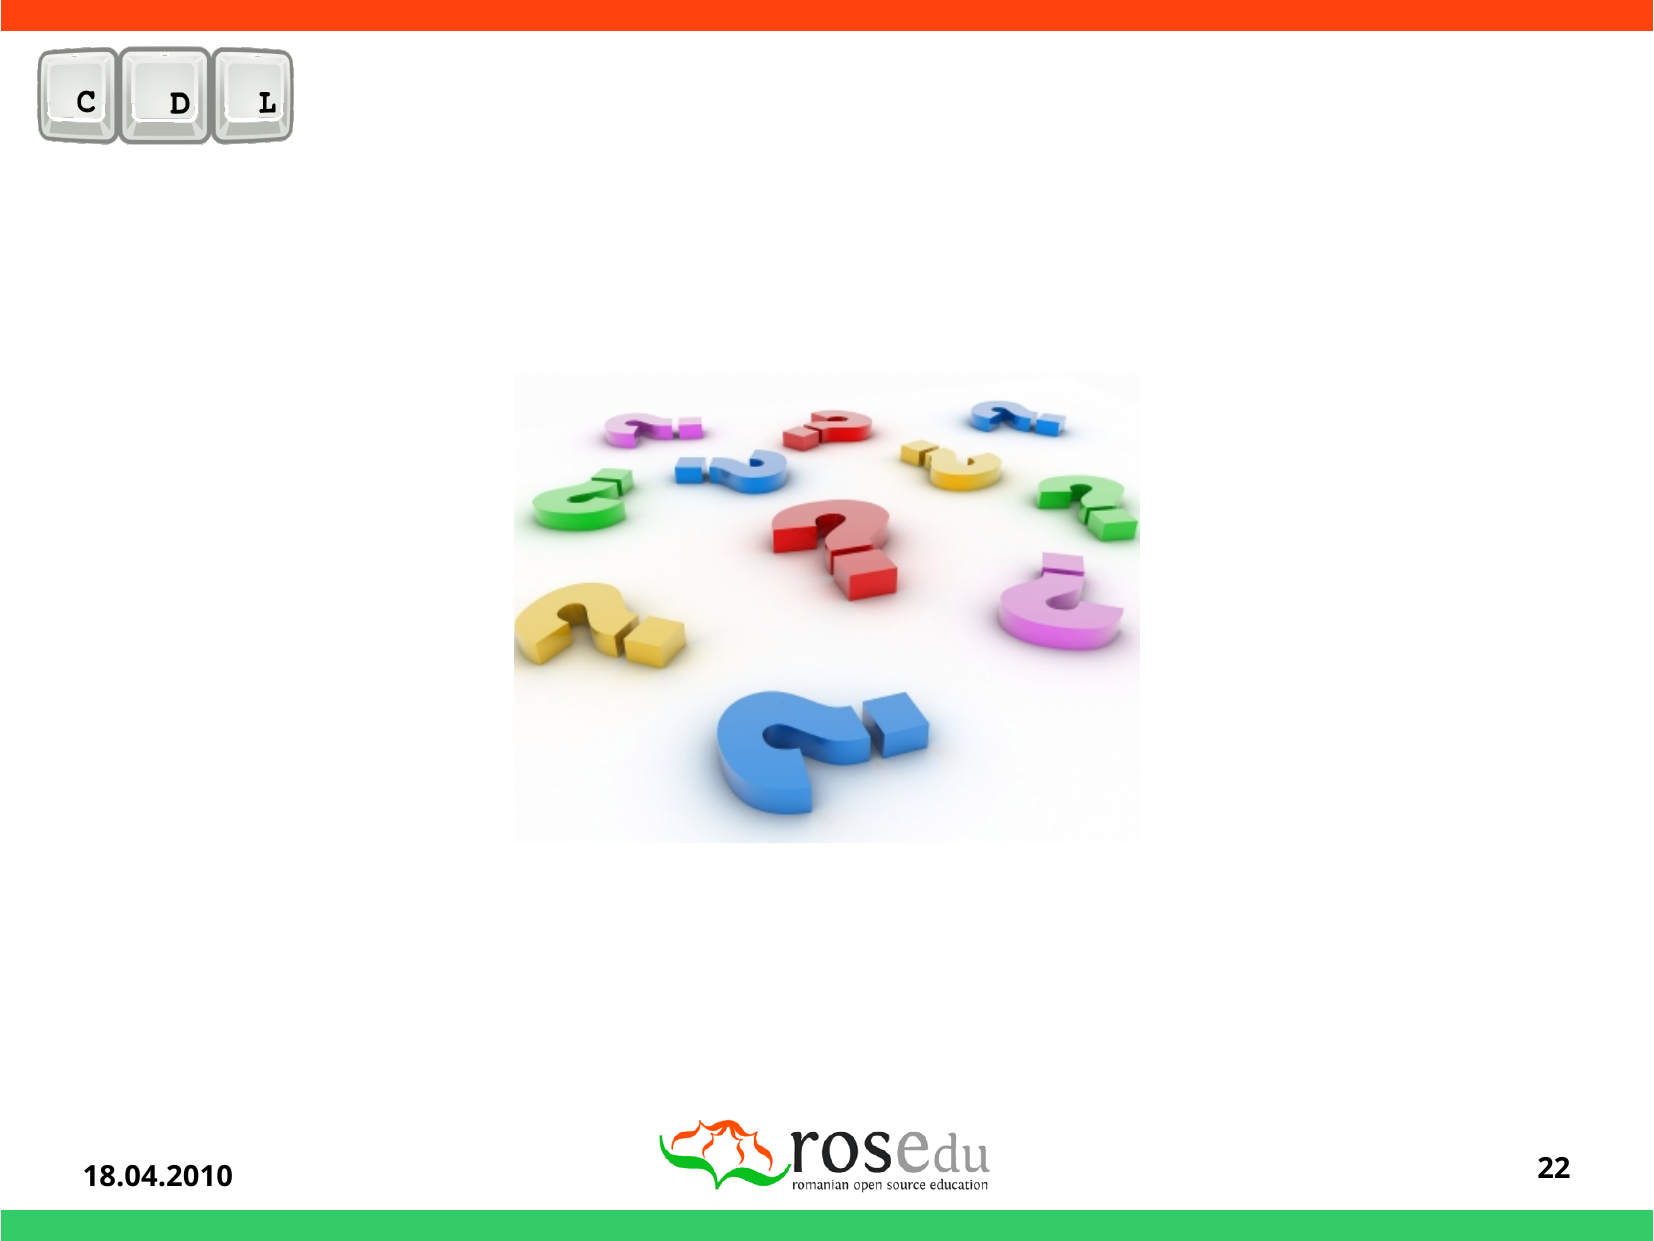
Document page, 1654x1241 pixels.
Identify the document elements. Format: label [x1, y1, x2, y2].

picture [514, 373, 1140, 843]
picture [37, 46, 294, 145]
picture [656, 1104, 1005, 1209]
